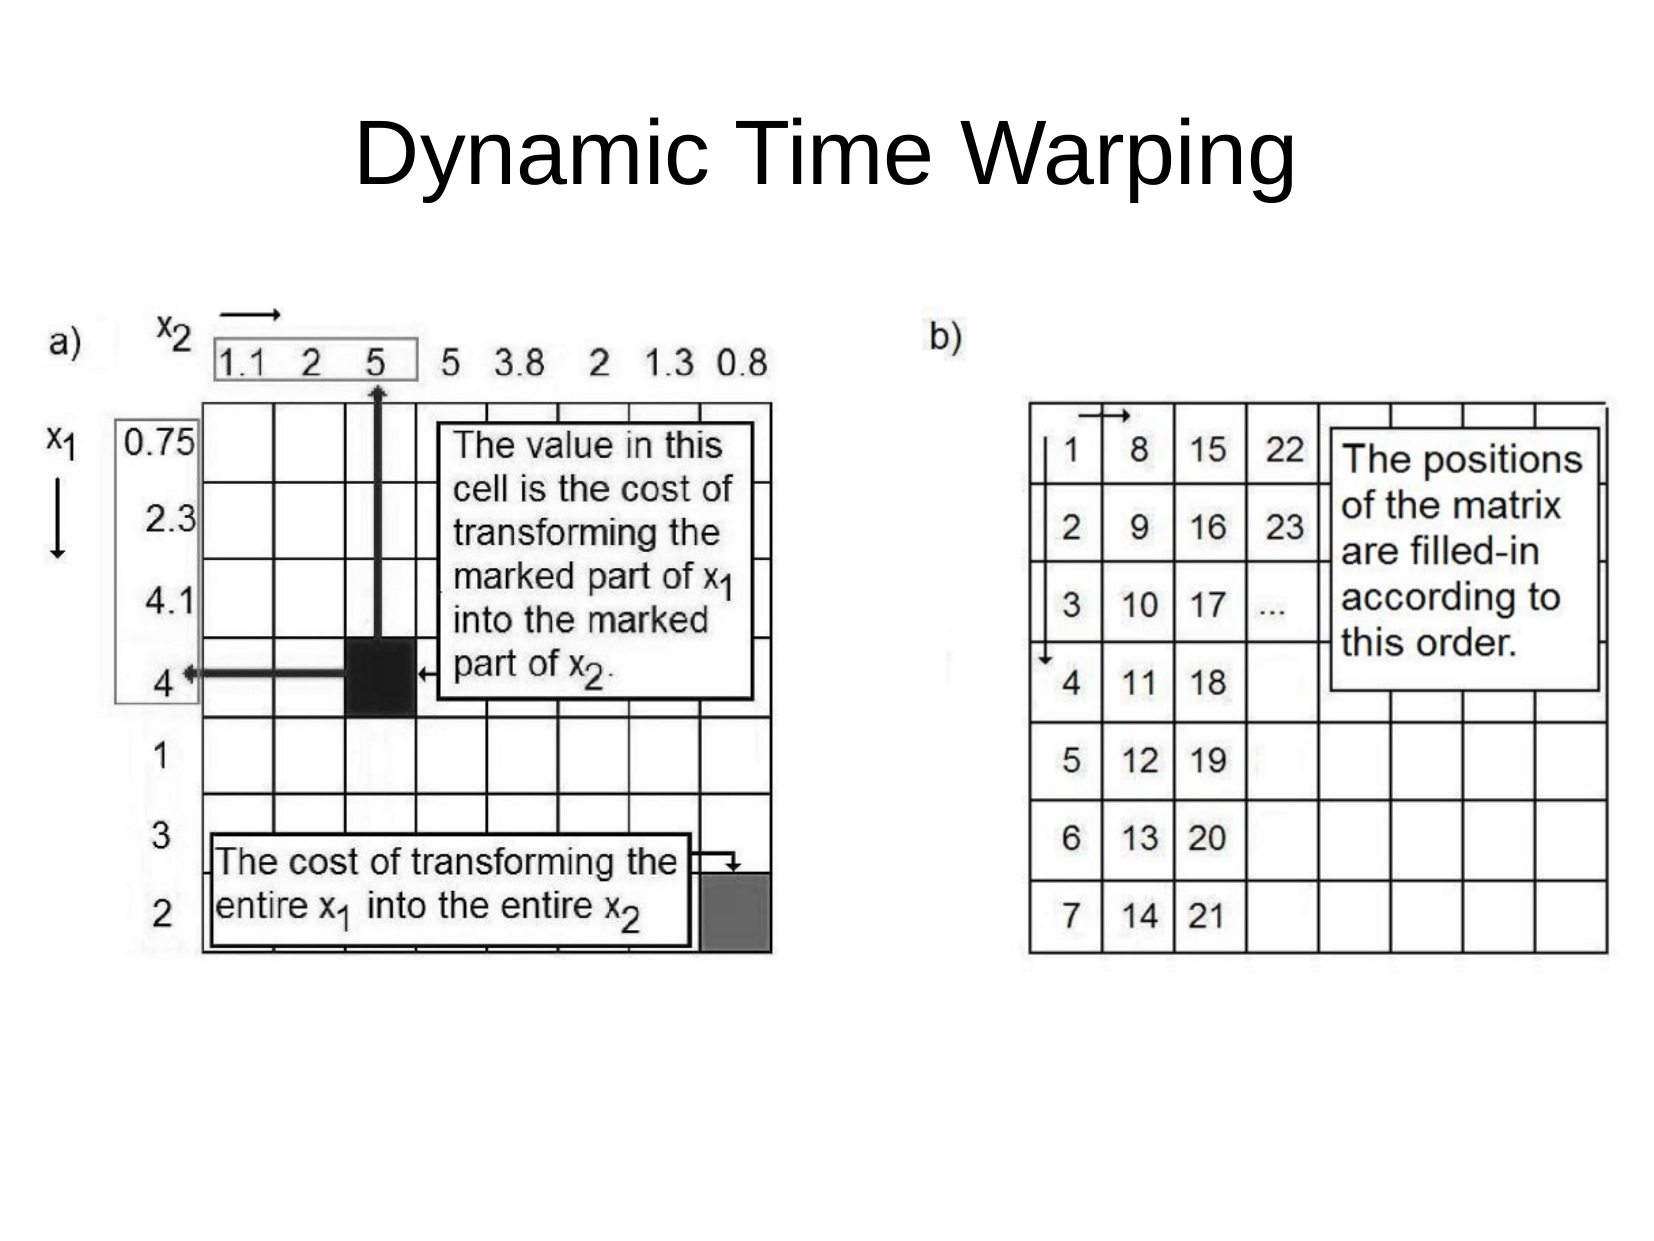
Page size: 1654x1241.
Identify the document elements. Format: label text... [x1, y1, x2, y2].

picture [0, 273, 1654, 974]
title Dynamic Time Warping [82, 49, 1571, 257]
